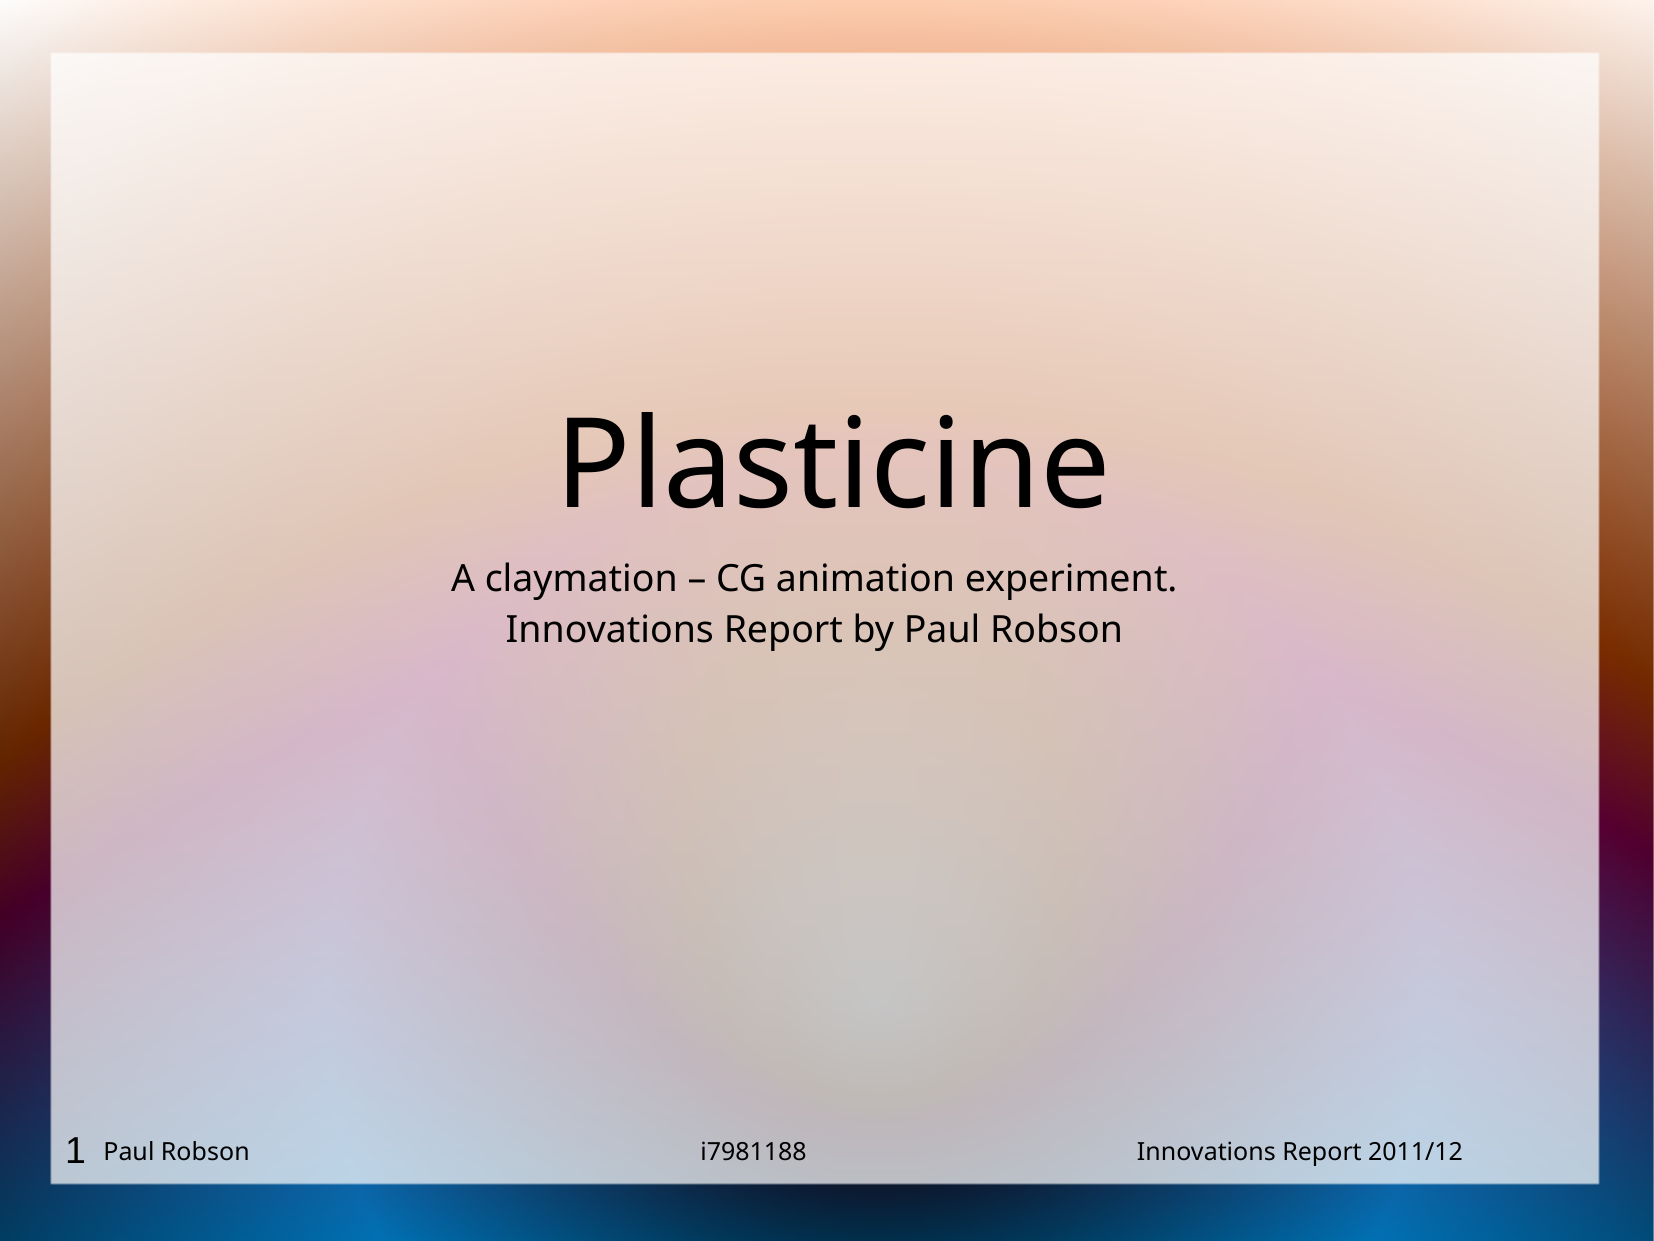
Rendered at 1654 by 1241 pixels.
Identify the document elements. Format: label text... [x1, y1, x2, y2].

text_box A claymation – CG animation experiment. Innovations Report by Paul Robson [436, 543, 1320, 680]
text_box Plasticine [540, 366, 1182, 543]
text_box Paul Robson i7981188 Innovations Report 2011/12 [88, 1126, 1602, 1182]
text_box <number> [50, 1122, 709, 1193]
picture [0, 0, 1654, 1241]
